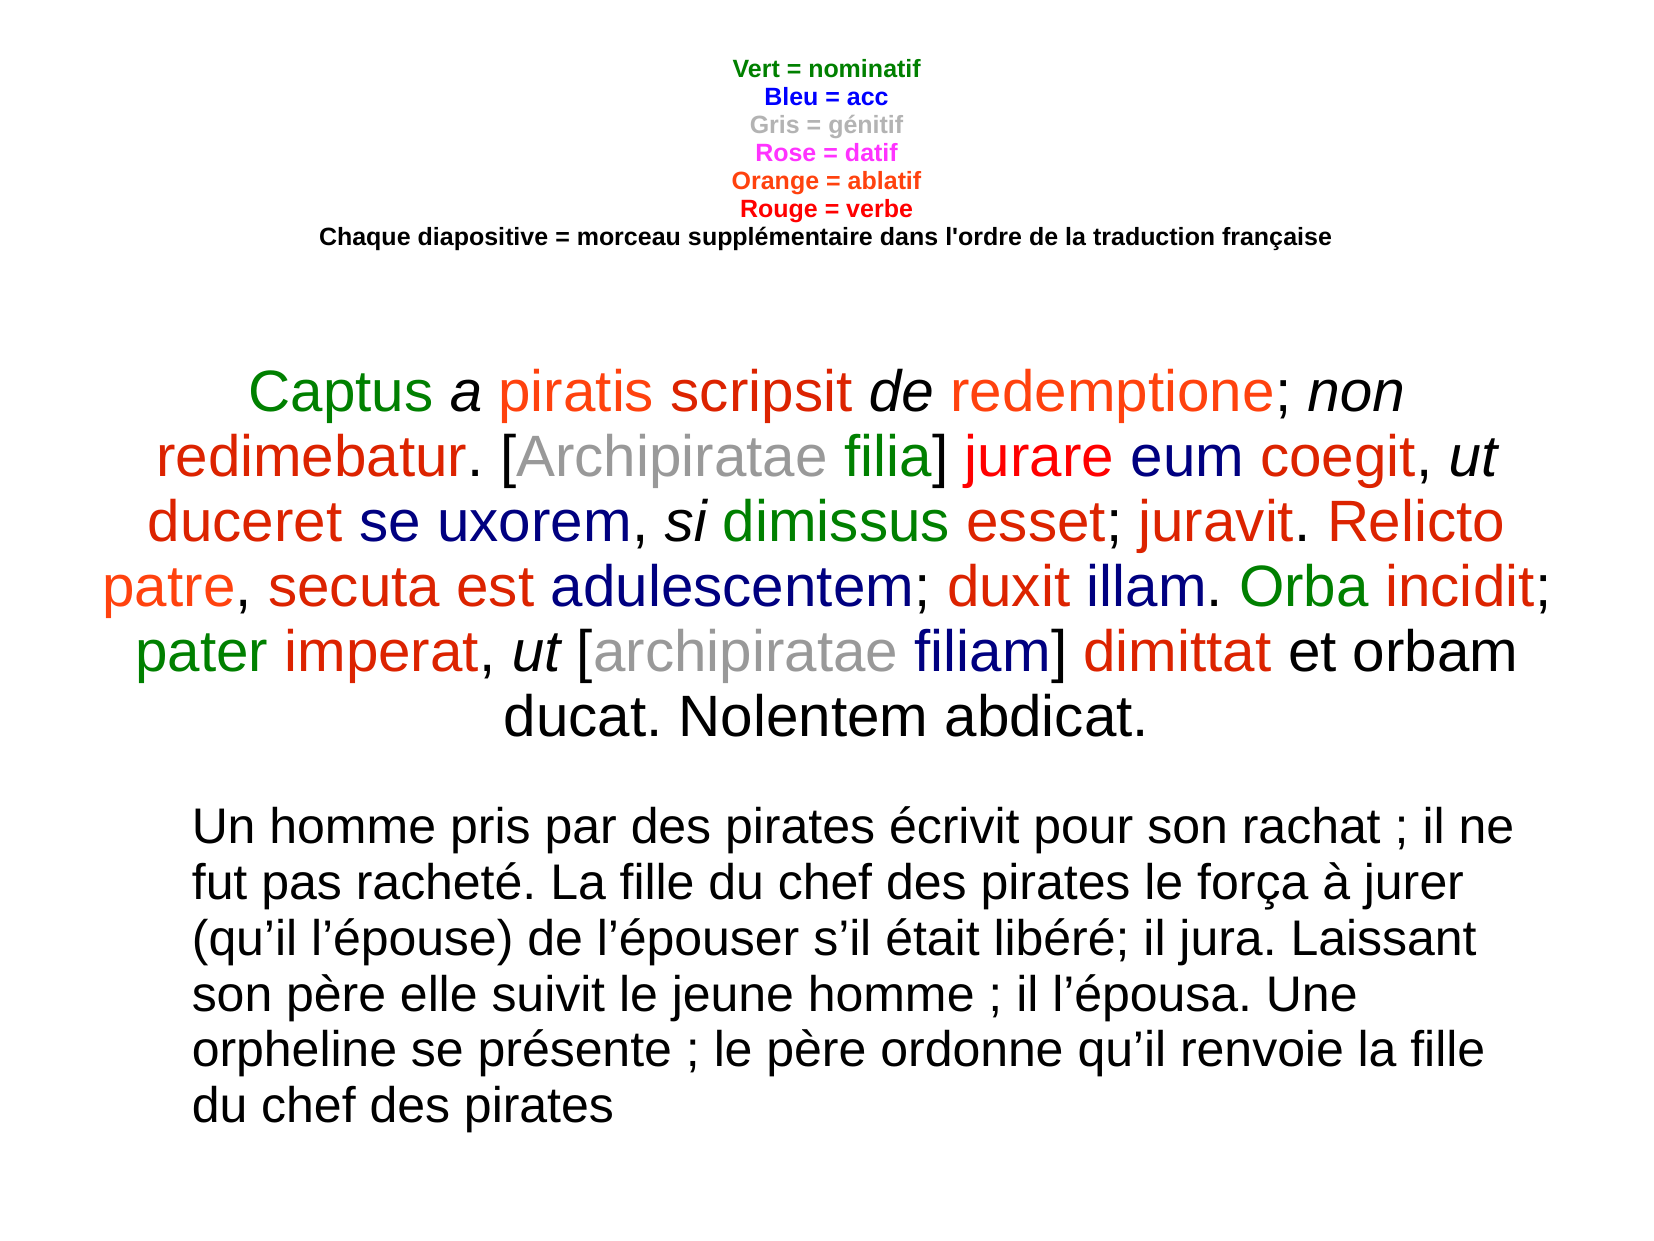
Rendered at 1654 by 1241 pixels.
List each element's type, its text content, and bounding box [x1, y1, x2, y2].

text_box Un homme pris par des pirates écrivit pour son rachat ; il ne fut pas racheté. La fille du chef des pirates le força à jurer (qu’il l’épouse) de l’épouser s’il était libéré; il jura. Laissant son père elle suivit le jeune homme ; il l’épousa. Une orpheline se présente ; le père ordonne qu’il renvoie la fille du chef des pirates [177, 791, 1560, 1141]
subtitle Captus a piratis scripsit de redemptione; non redimebatur. [Archipiratae filia] jurare eum coegit, ut duceret se uxorem, si dimissus esset; juravit. Relicto patre, secuta est adulescentem; duxit illam. Orba incidit; pater imperat, ut [archipiratae filiam] dimittat et orbam ducat. Nolentem abdicat. [82, 256, 1571, 851]
title Vert = nominatif Bleu = acc Gris = génitif Rose = datif Orange = ablatif Rouge = verbe Chaque diapositive = morceau supplémentaire dans l'ordre de la traduction française [82, 49, 1571, 256]
